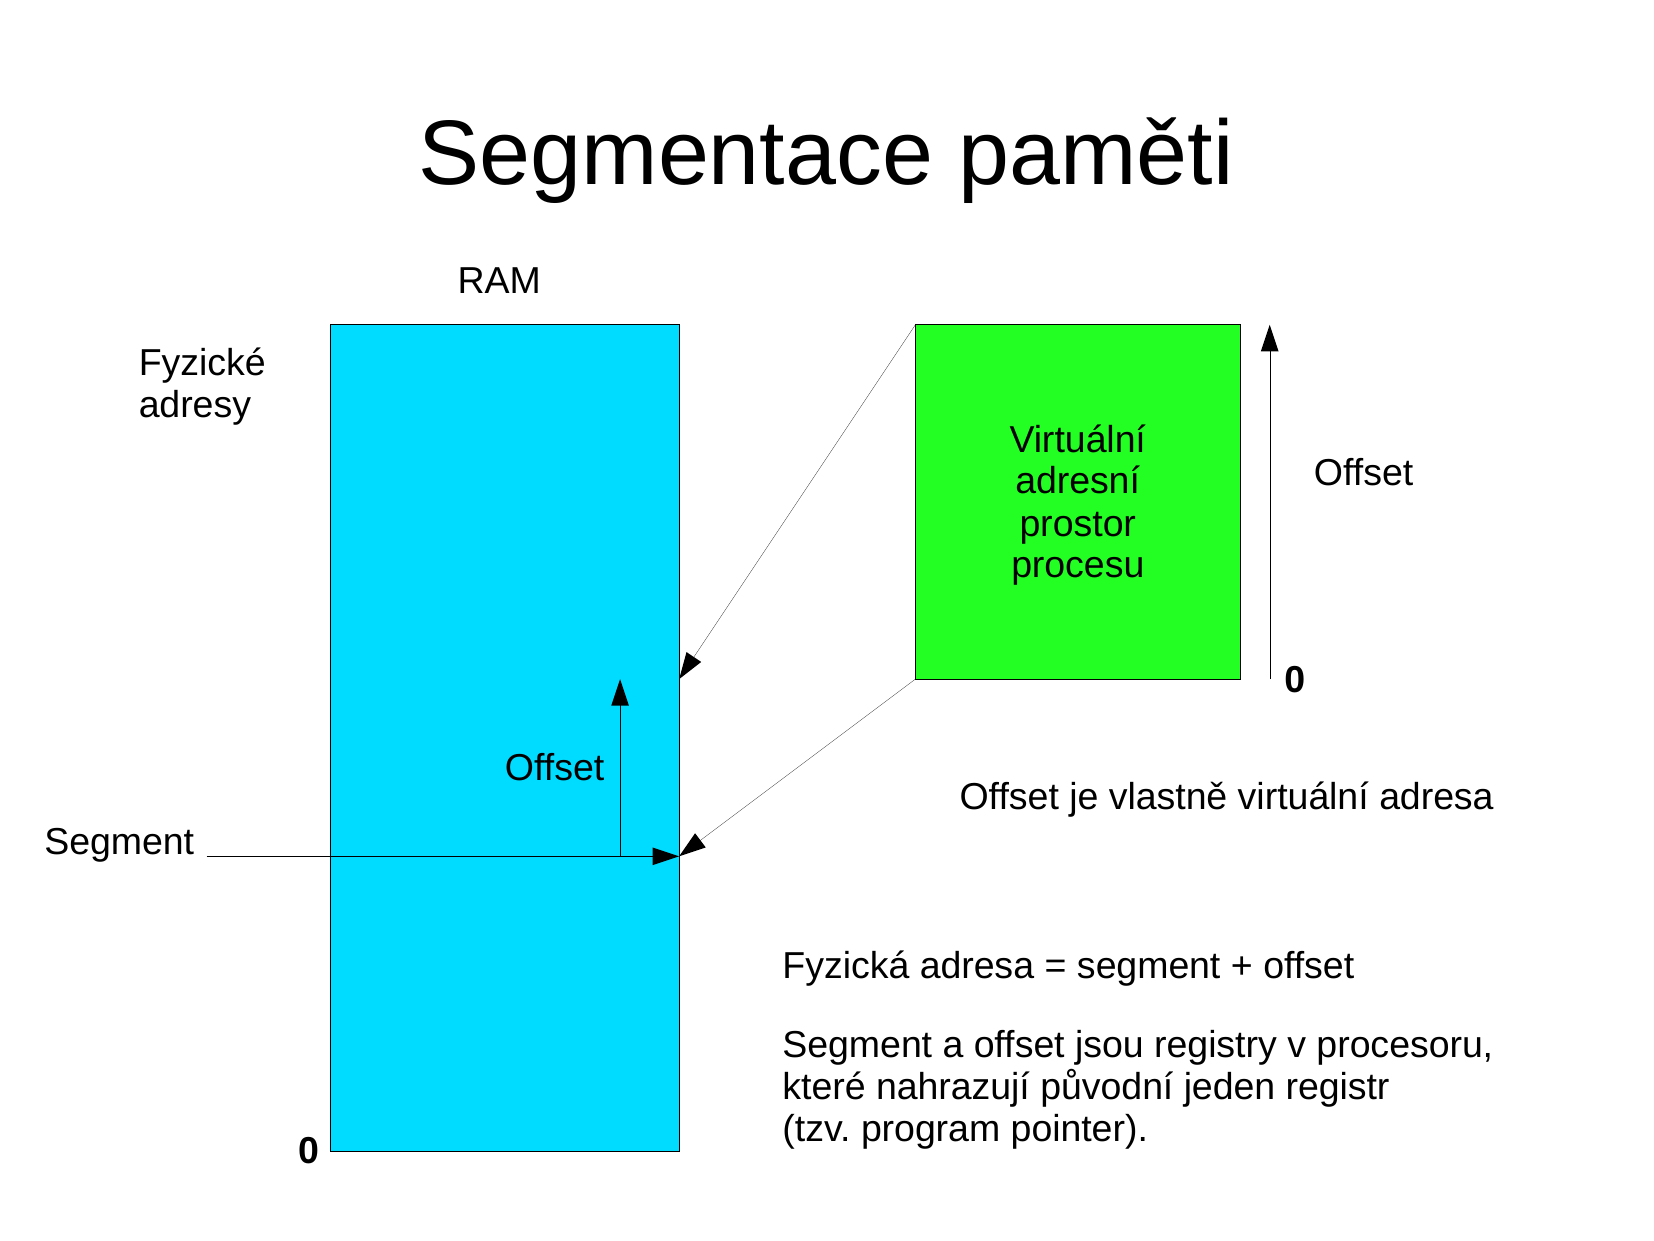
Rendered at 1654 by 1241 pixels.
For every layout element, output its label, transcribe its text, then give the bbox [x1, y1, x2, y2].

text_box Offset [490, 739, 638, 797]
text_box Segment [29, 813, 237, 870]
text_box RAM [442, 252, 579, 309]
text_box Fyzická adresa = segment + offset [767, 937, 1565, 994]
text_box Virtuální adresní prostor procesu [915, 324, 1241, 680]
text_box 0 [1269, 650, 1329, 708]
text_box [330, 857, 680, 1152]
text_box Fyzické adresy [124, 334, 302, 434]
text_box Offset je vlastně virtuální adresa [944, 767, 1565, 825]
text_box Offset [1299, 443, 1565, 501]
text_box Segment a offset jsou registry v procesoru, které nahrazují původní jeden registr (tzv. program pointer). [767, 1016, 1565, 1158]
text_box 0 [283, 1122, 343, 1180]
text_box [330, 324, 680, 856]
title Segmentace paměti [82, 49, 1571, 257]
